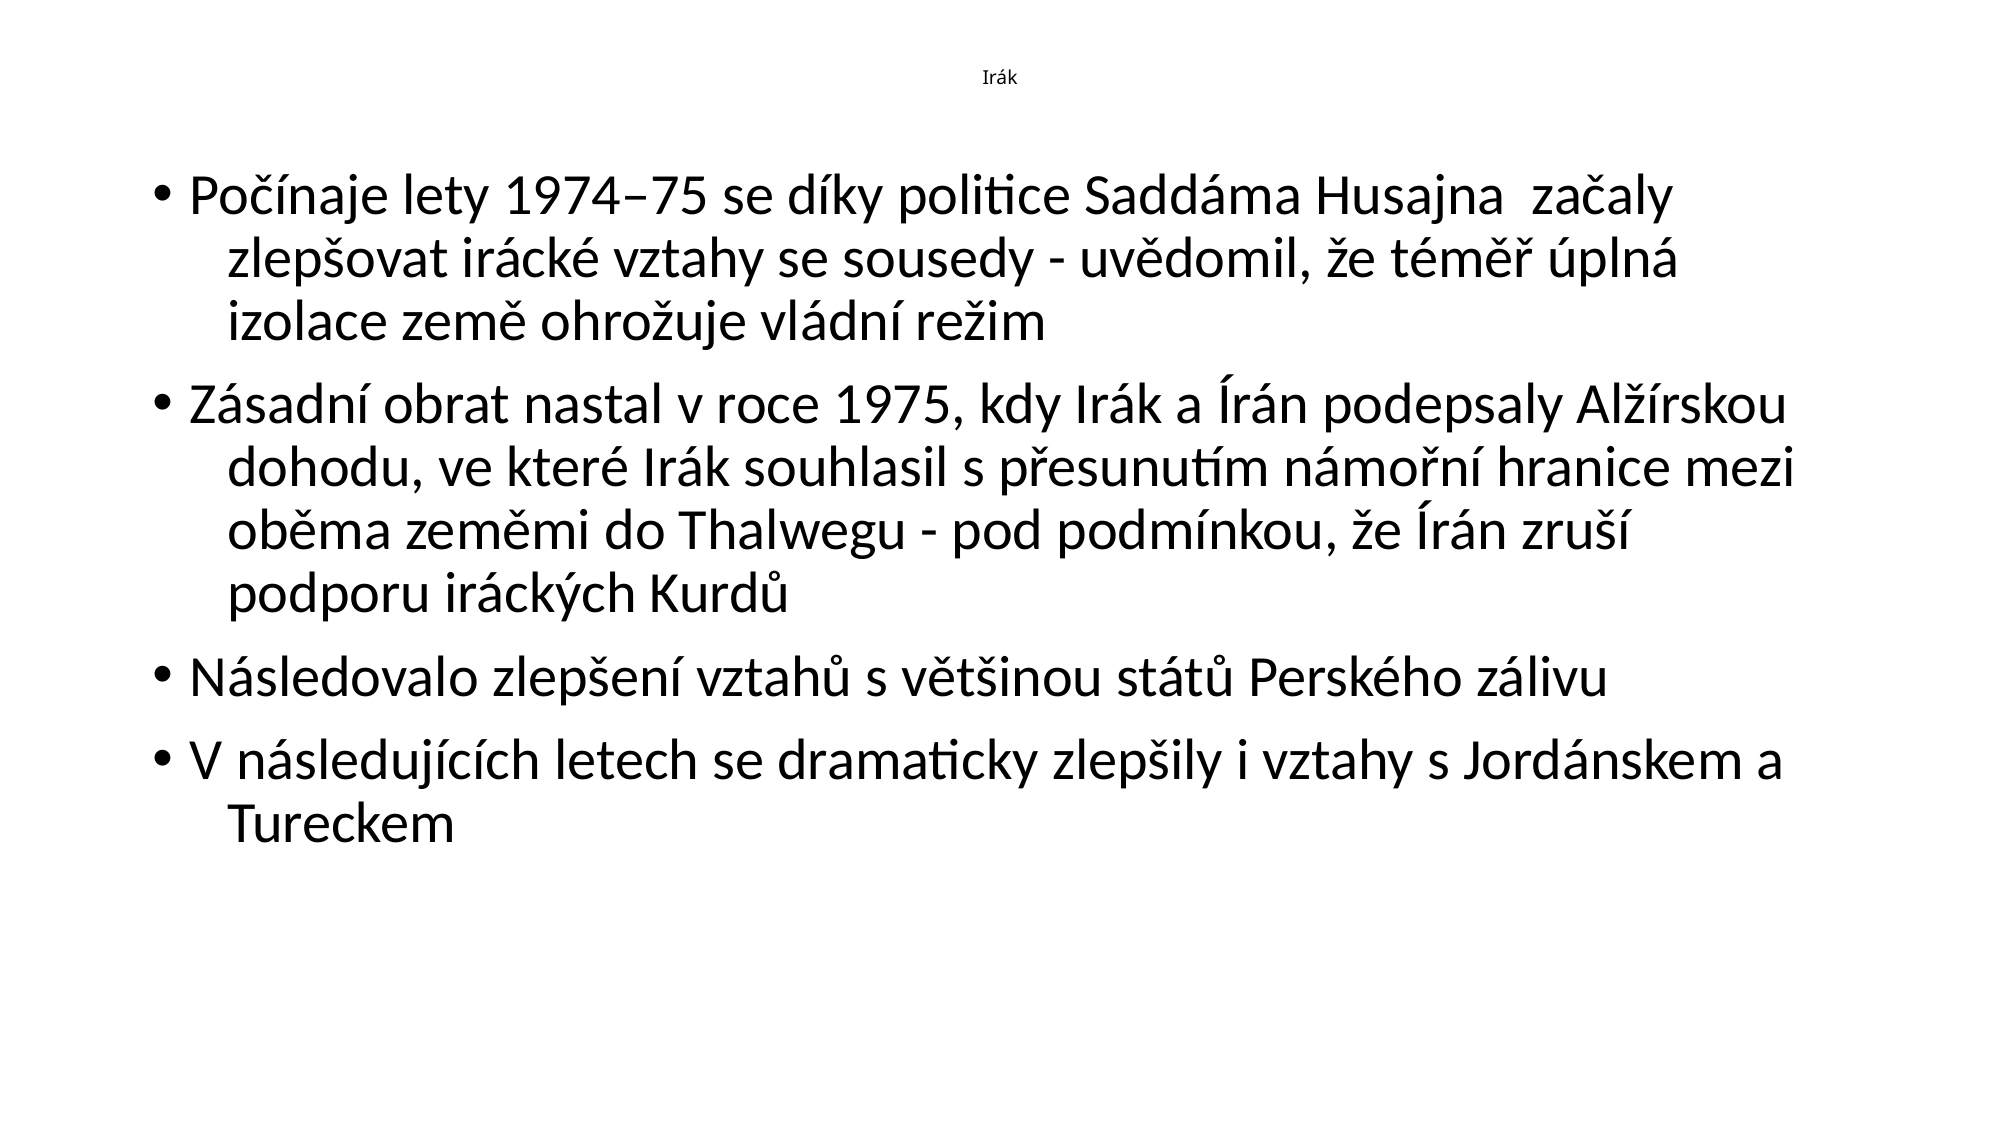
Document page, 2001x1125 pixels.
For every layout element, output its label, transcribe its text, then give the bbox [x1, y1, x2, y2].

title Irák [137, 59, 1863, 97]
list Počínaje lety 1974–75 se díky politice Saddáma Husajna začaly zlepšovat irácké vztahy se sousedy - uvědomil, že téměř úplná izolace země ohrožuje vládní režim Zásadní obrat nastal v roce 1975, kdy Irák a Írán podepsaly Alžírskou dohodu, ve které Irák souhlasil s přesunutím námořní hranice mezi oběma zeměmi do Thalwegu - pod podmínkou, že Írán zruší podporu iráckých Kurdů Následovalo zlepšení vztahů s většinou států Perského zálivu V následujících letech se dramaticky zlepšily i vztahy s Jordánskem a Tureckem [137, 156, 1863, 1022]
